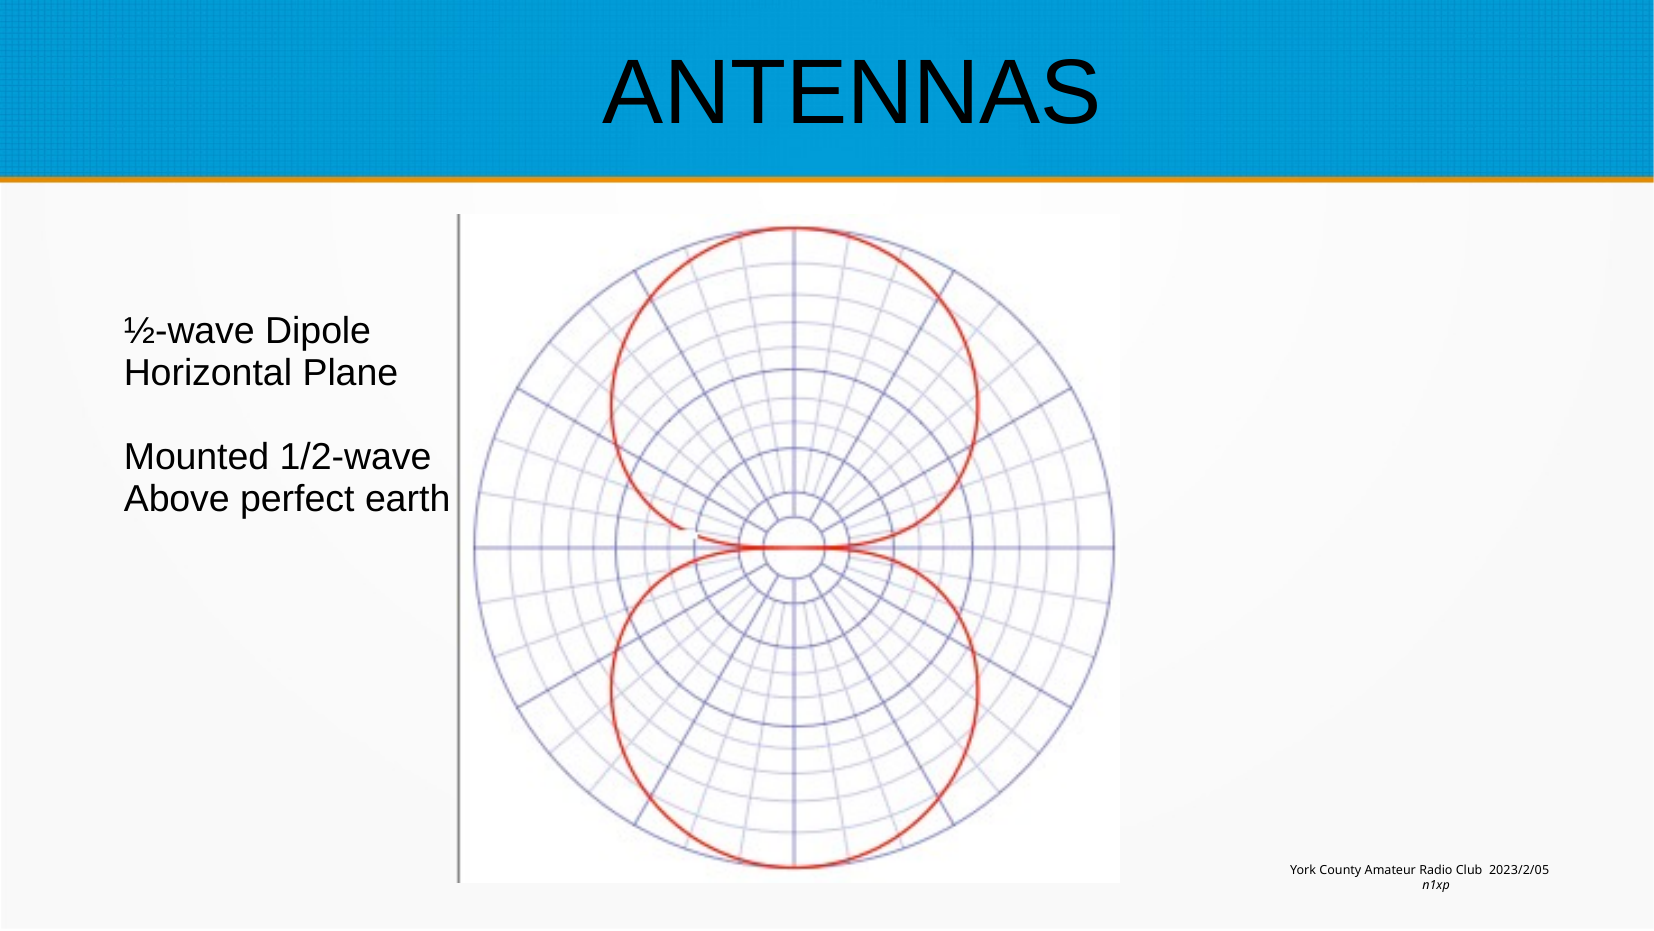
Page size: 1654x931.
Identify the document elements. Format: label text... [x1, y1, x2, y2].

text_box York County Amateur Radio Club 2023/2/05 n1xp [1284, 856, 1588, 897]
text_box ANTENNAS [230, 33, 1475, 151]
text_box ½-wave Dipole Horizontal Plane Mounted 1/2-wave Above perfect earth [108, 302, 456, 612]
picture [0, 175, 1654, 931]
